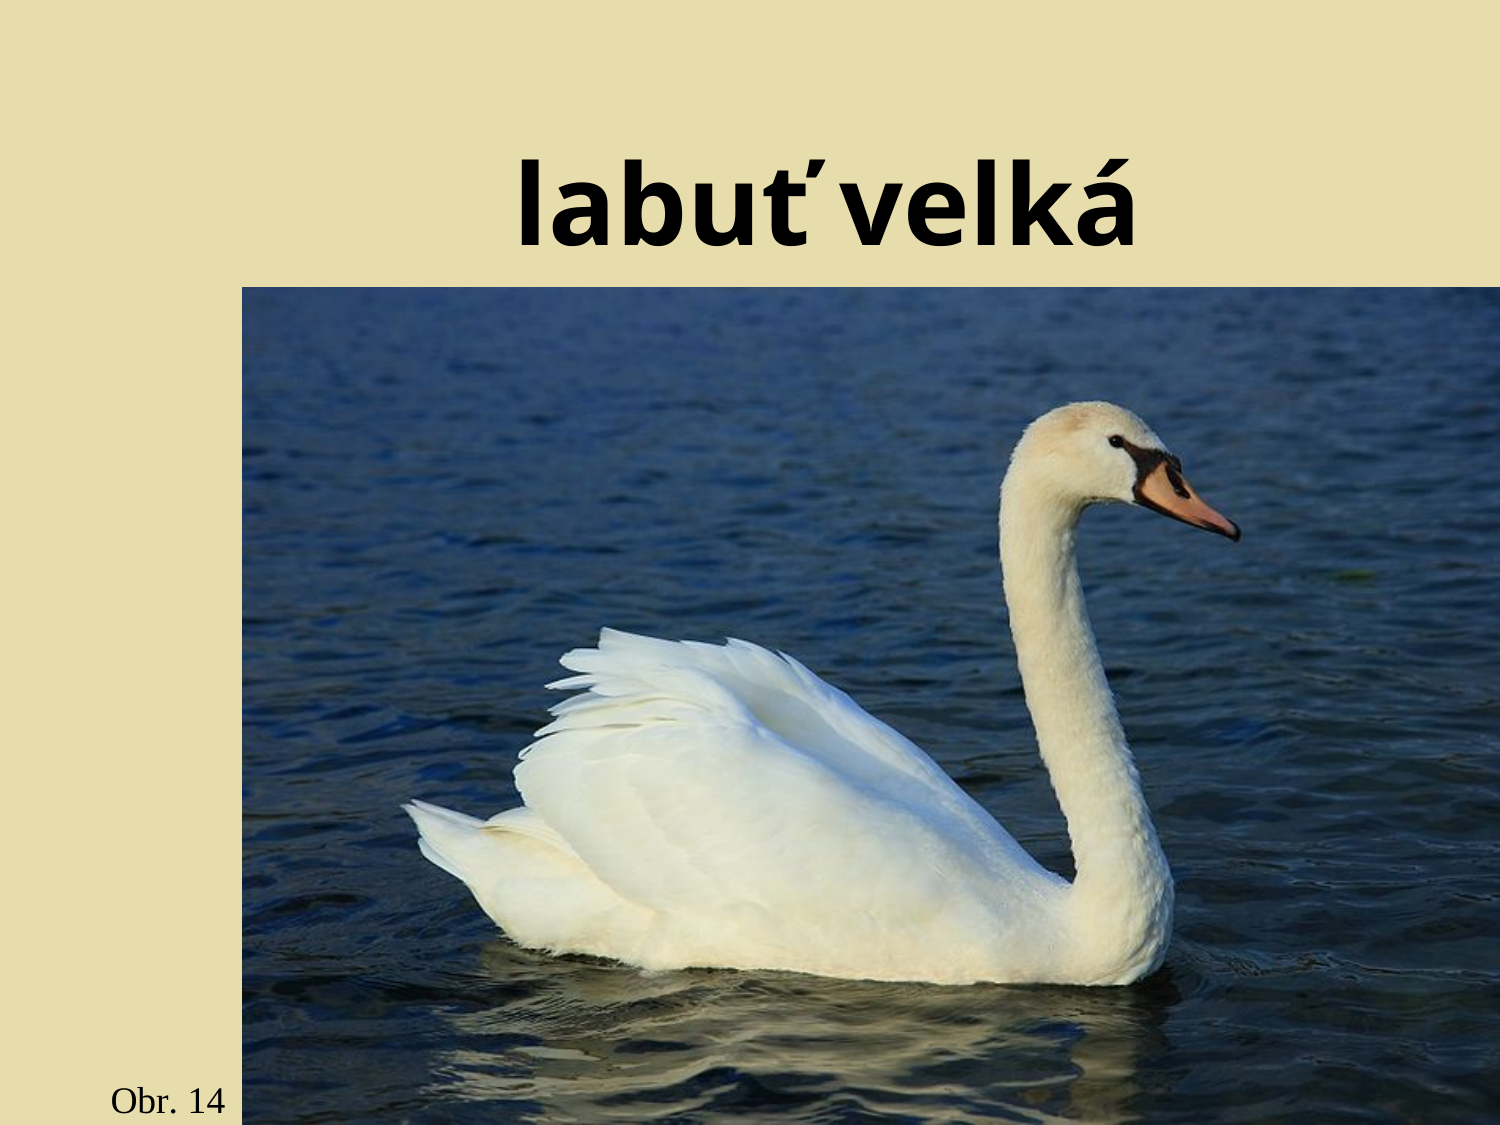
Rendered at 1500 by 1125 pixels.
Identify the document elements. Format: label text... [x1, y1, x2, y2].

text_box Obr. 14 [76, 1068, 243, 1125]
picture [242, 287, 1500, 1125]
title labuť velká [188, 35, 1468, 276]
